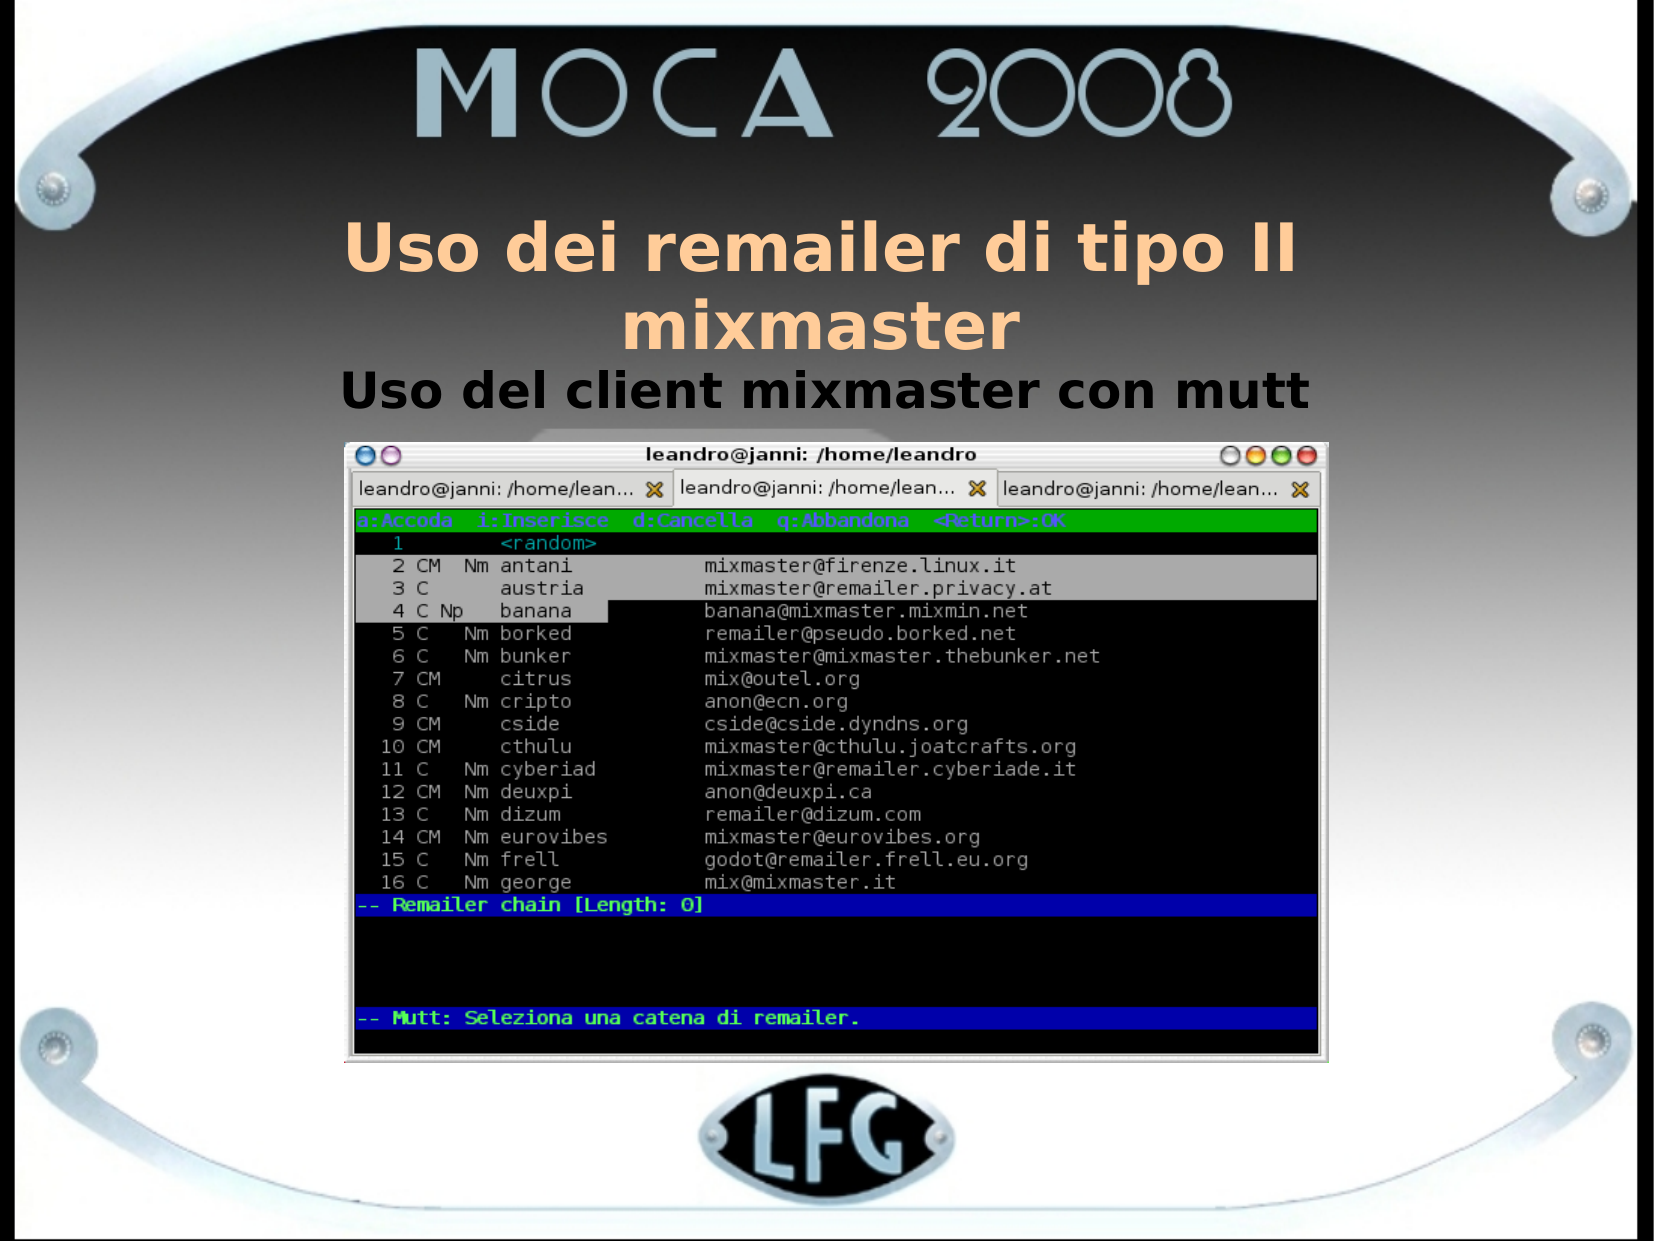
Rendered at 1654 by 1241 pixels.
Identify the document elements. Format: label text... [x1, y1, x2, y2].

text_box Uso del client mixmaster con mutt [324, 354, 1326, 428]
picture [0, 0, 1654, 1241]
title Uso dei remailer di tipo II mixmaster [76, 191, 1565, 384]
